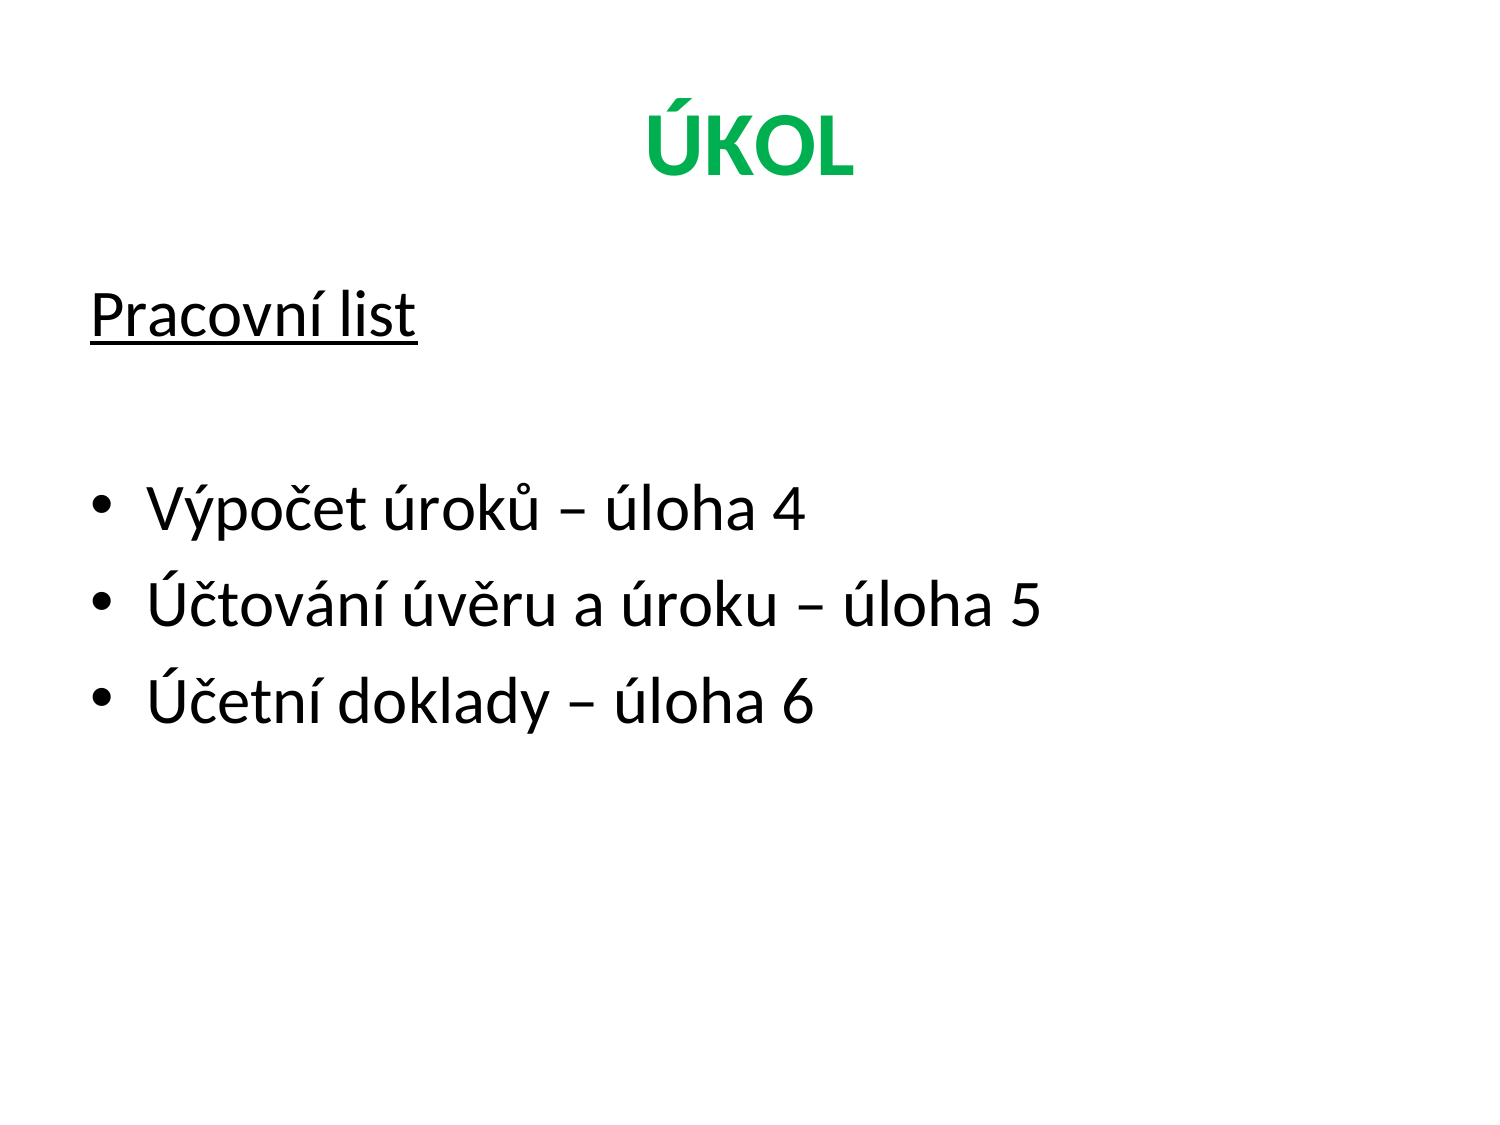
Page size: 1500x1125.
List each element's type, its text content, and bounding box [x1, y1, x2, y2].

title ÚKOL [75, 45, 1426, 233]
list Pracovní list Výpočet úroků – úloha 4 Účtování úvěru a úroku – úloha 5 Účetní doklady – úloha 6 [75, 262, 1426, 1006]
